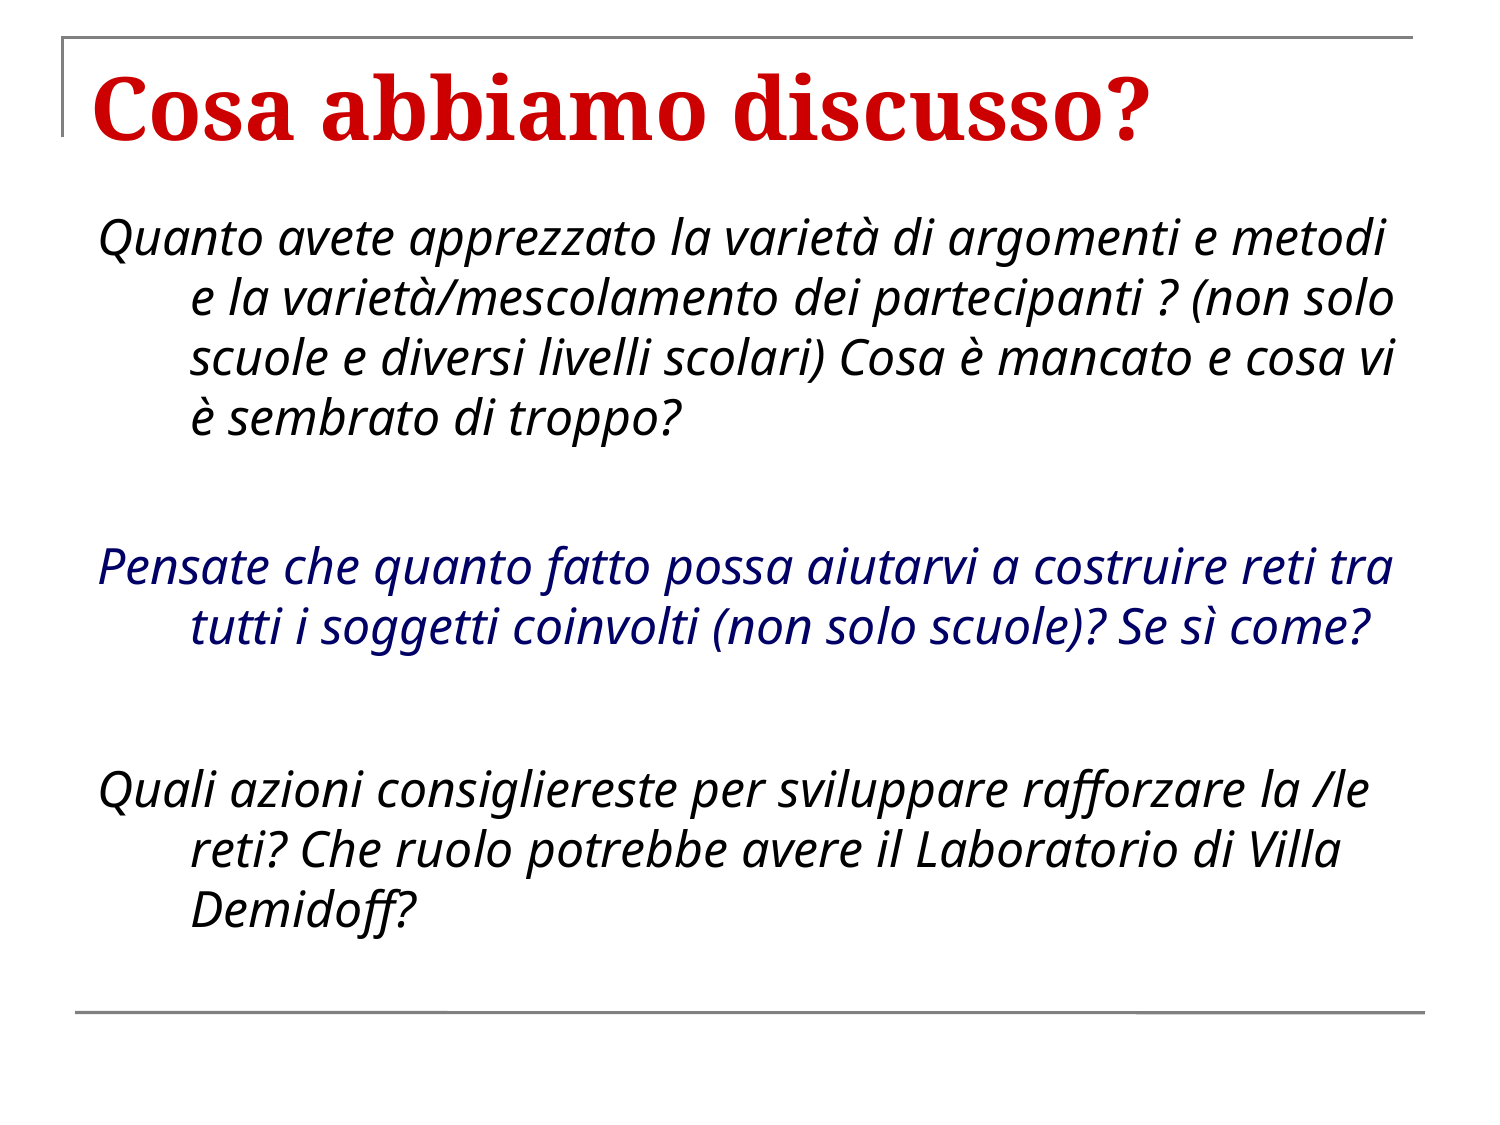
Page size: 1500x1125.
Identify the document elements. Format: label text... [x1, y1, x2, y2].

text_box Quanto avete apprezzato la varietà di argomenti e metodi e la varietà/mescolamento dei partecipanti ? (non solo scuole e diversi livelli scolari) Cosa è mancato e cosa vi è sembrato di troppo? [82, 198, 1433, 492]
text_box Cosa abbiamo discusso? [75, 45, 1426, 233]
text_box Quali azioni consigliereste per sviluppare rafforzare la /le reti? Che ruolo potrebbe avere il Laboratorio di Villa Demidoff? [82, 751, 1433, 1055]
text_box Pensate che quanto fatto possa aiutarvi a costruire reti tra tutti i soggetti coinvolti (non solo scuole)? Se sì come? [82, 527, 1433, 751]
